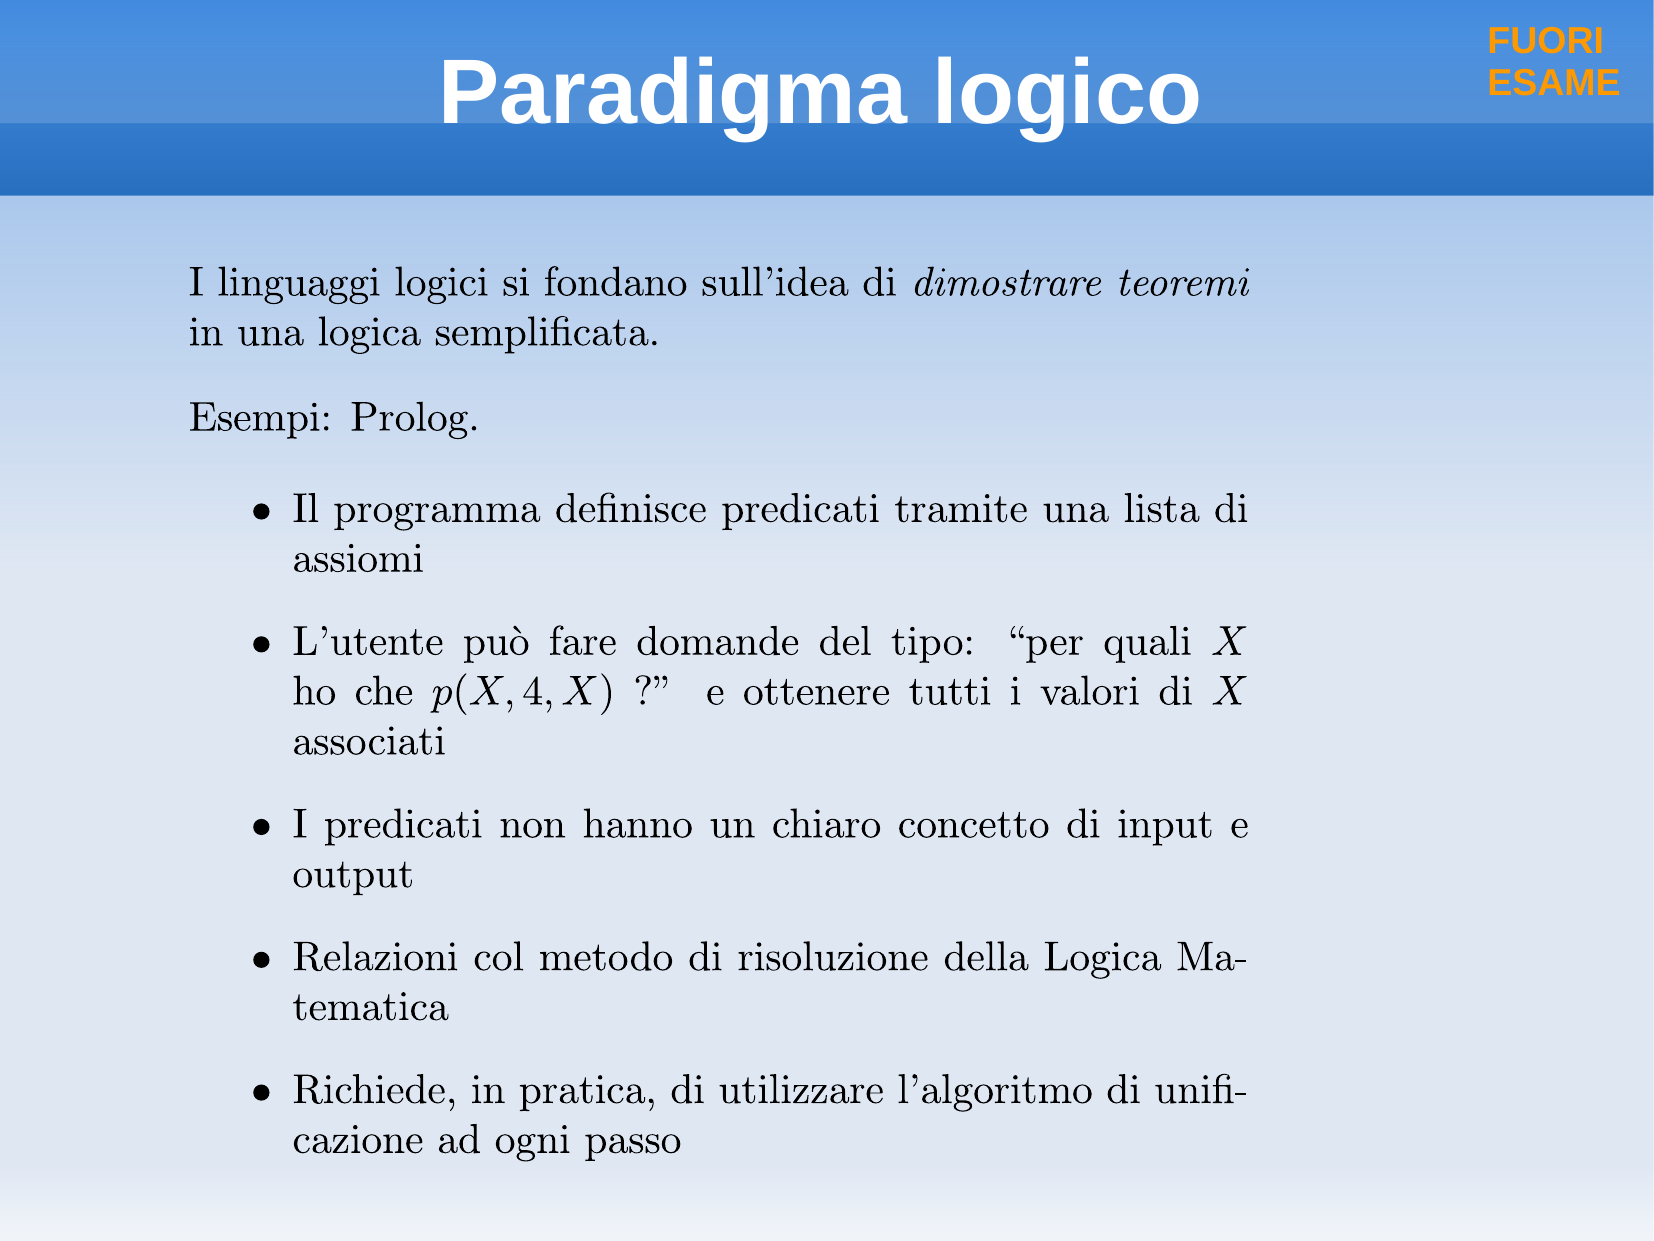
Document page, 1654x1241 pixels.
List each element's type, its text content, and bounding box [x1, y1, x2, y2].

text_box [188, 266, 1253, 1162]
text_box FUORI ESAME [1472, 11, 1636, 111]
picture [0, 0, 1654, 1241]
title Paradigma logico [76, 0, 1565, 196]
